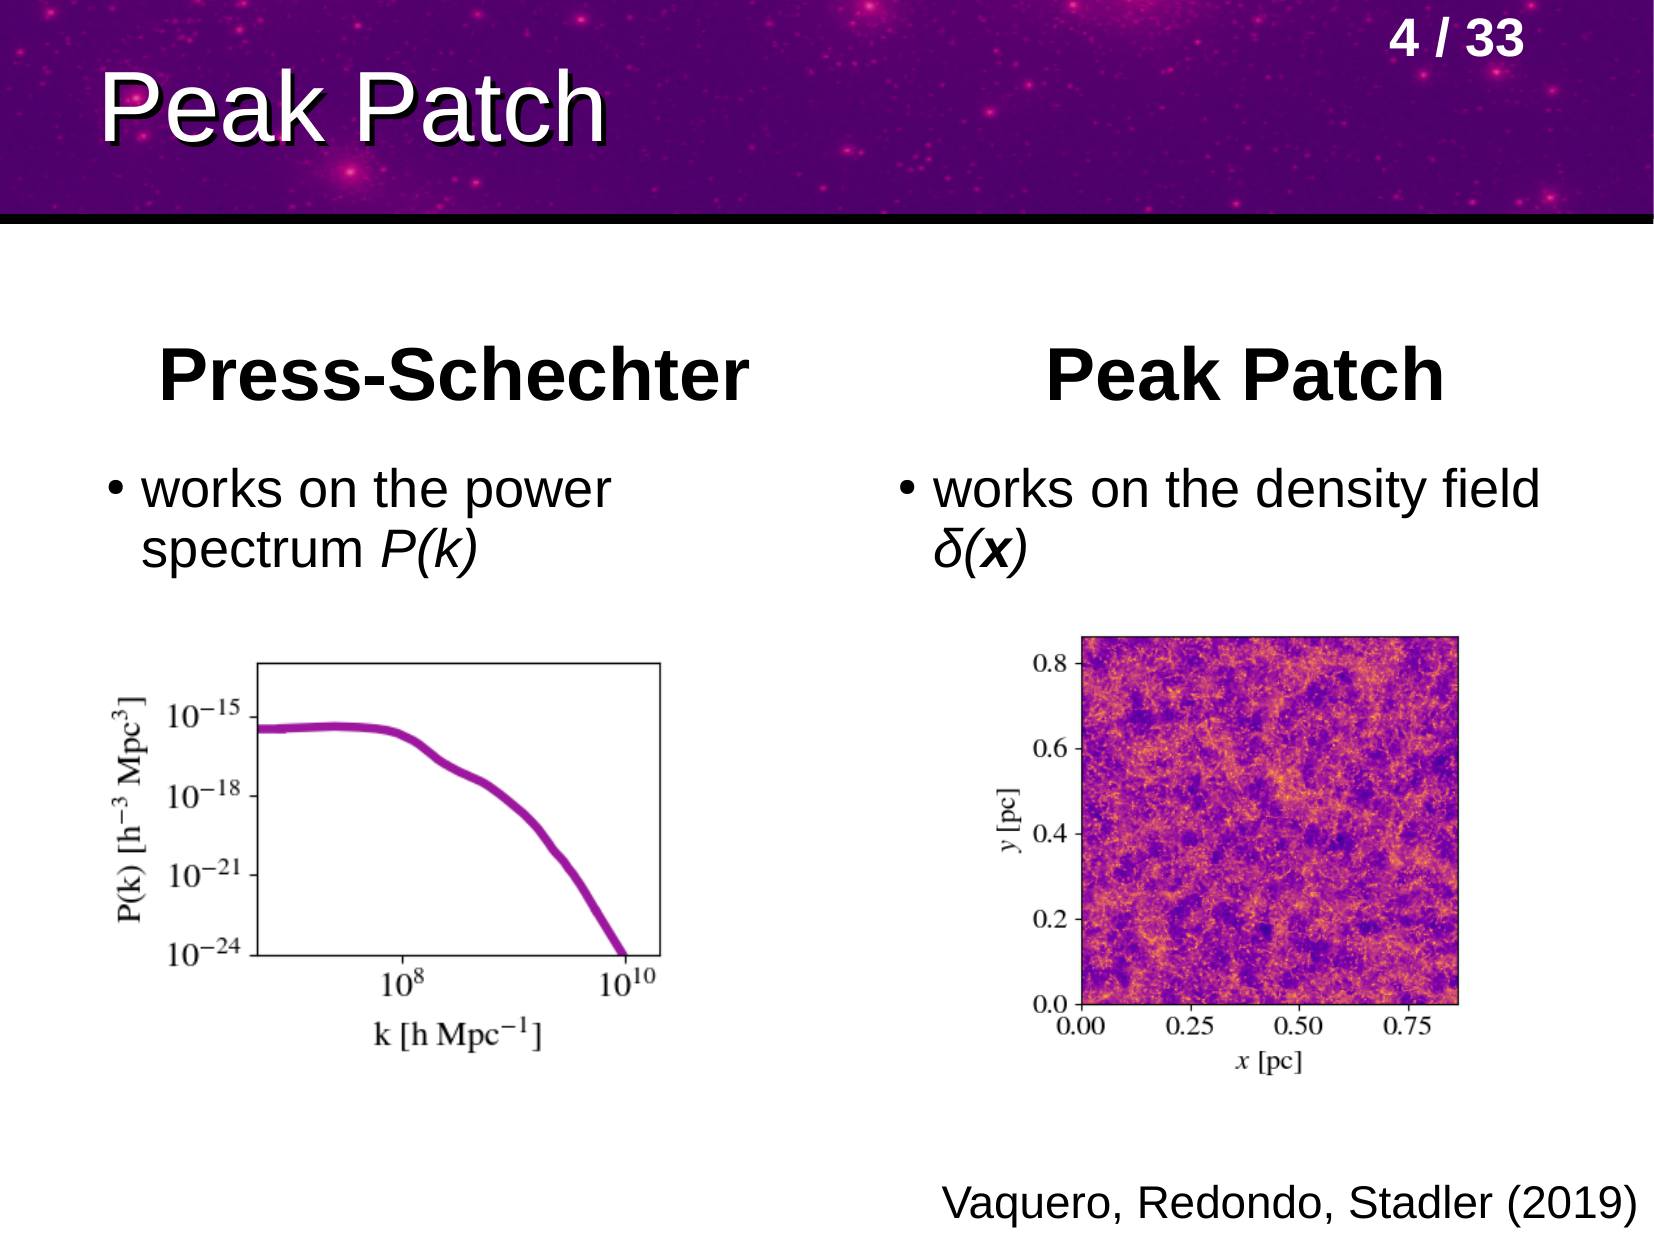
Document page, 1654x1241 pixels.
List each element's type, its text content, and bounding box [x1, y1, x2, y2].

picture [0, 0, 1654, 214]
text_box <number> / 33 [1375, 0, 1654, 77]
picture [73, 625, 697, 1099]
text_box Peak Patch [82, 44, 1264, 171]
text_box Vaquero, Redondo, Stadler (2019) [909, 1169, 1654, 1241]
picture [968, 602, 1489, 1111]
text_box Press-Schechter works on the power spectrum P(k) [106, 332, 768, 851]
text_box Peak Patch works on the density field δ(x) [897, 332, 1560, 851]
